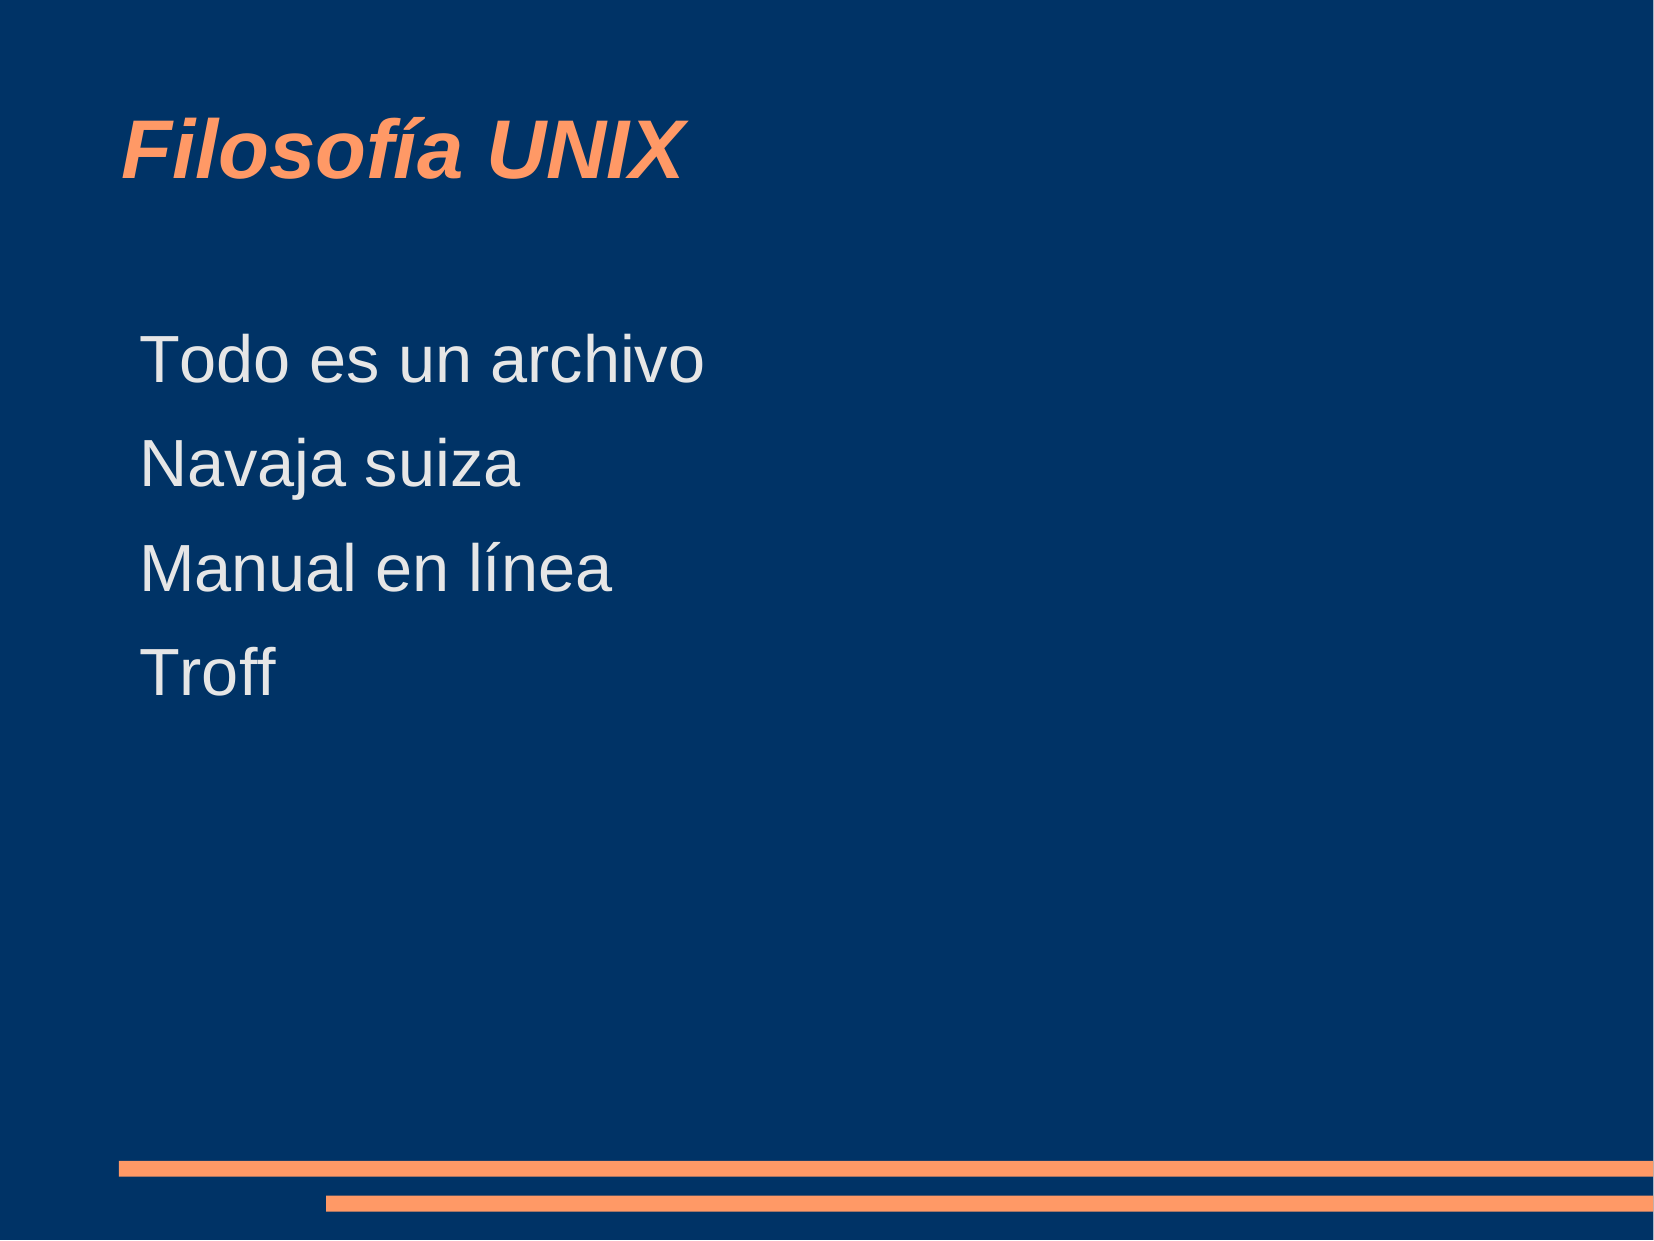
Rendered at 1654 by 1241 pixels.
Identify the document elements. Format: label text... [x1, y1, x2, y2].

list Todo es un archivo Navaja suiza Manual en línea Troff [121, 322, 1561, 1118]
title Filosofía UNIX [121, 53, 1534, 246]
